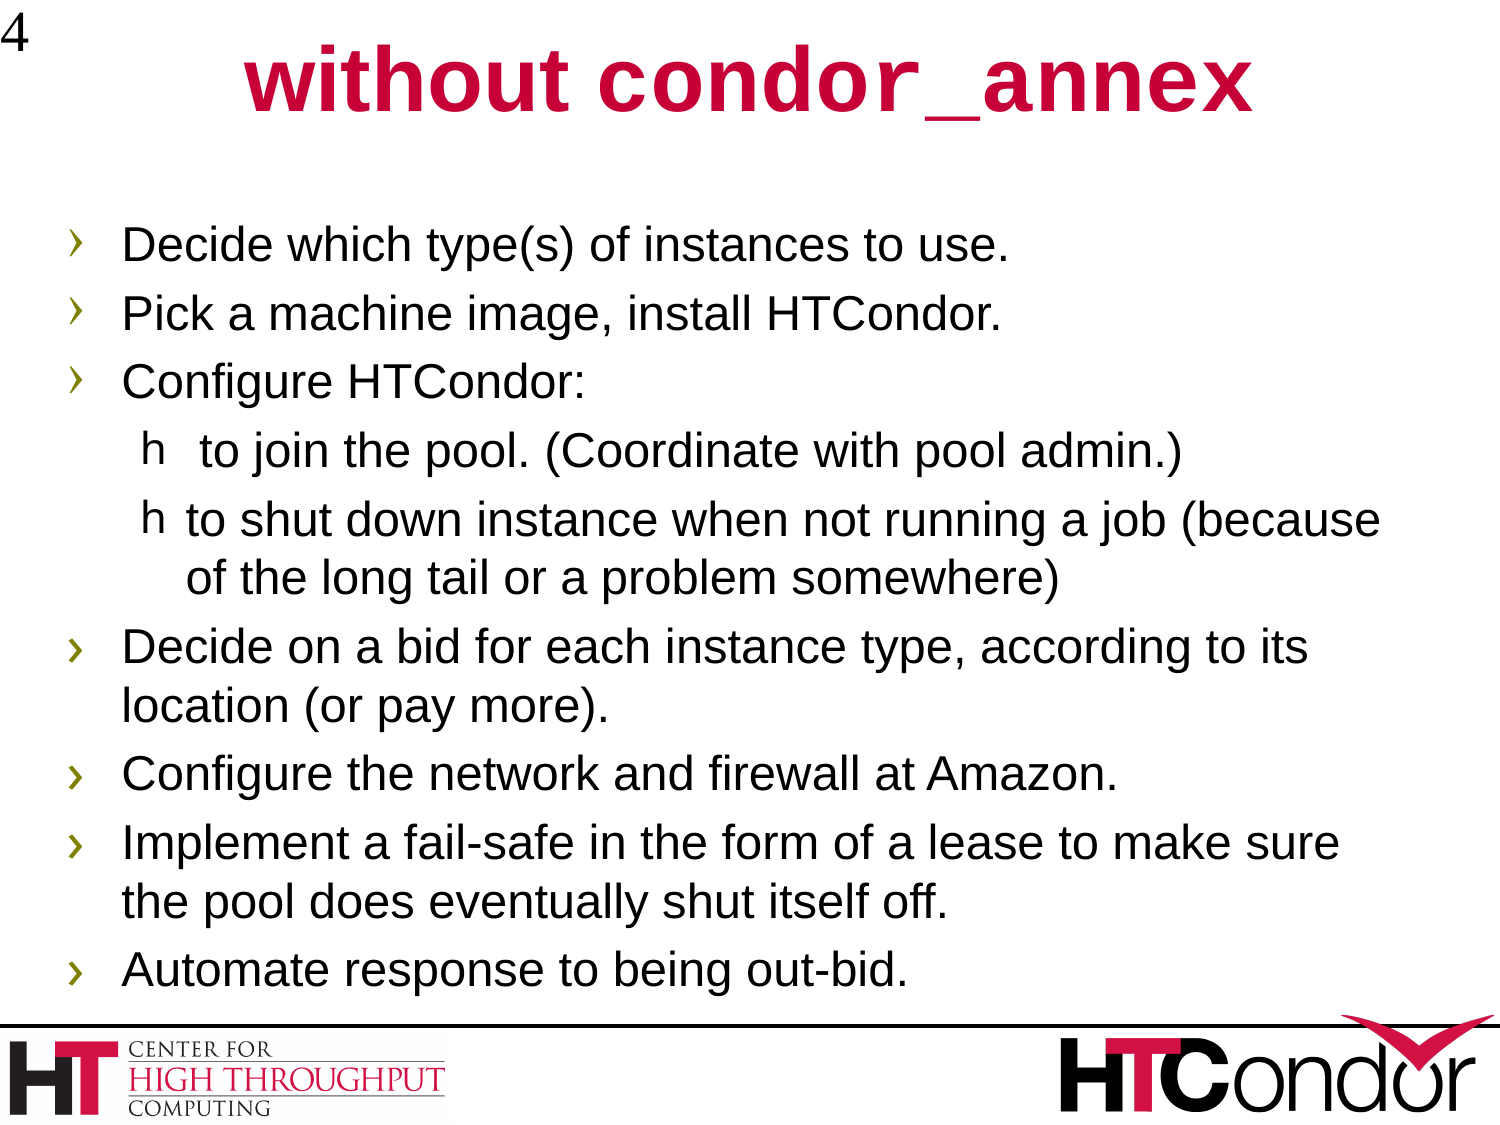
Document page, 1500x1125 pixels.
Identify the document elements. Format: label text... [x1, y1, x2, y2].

title without condor_annex [0, 0, 1500, 150]
picture [1055, 1014, 1500, 1119]
list Decide which type(s) of instances to use. Pick a machine image, install HTCondor. Configure HTCondor: to join the pool. (Coordinate with pool admin.) to shut down instance when not running a job (because of the long tail or a problem somewhere) Decide on a bid for each instance type, according to its location (or pay more). Configure the network and firewall at Amazon. Implement a fail-safe in the form of a lease to make sure the pool does eventually shut itself off. Automate response to being out-bid. [51, 205, 1430, 1010]
picture [0, 1029, 454, 1125]
